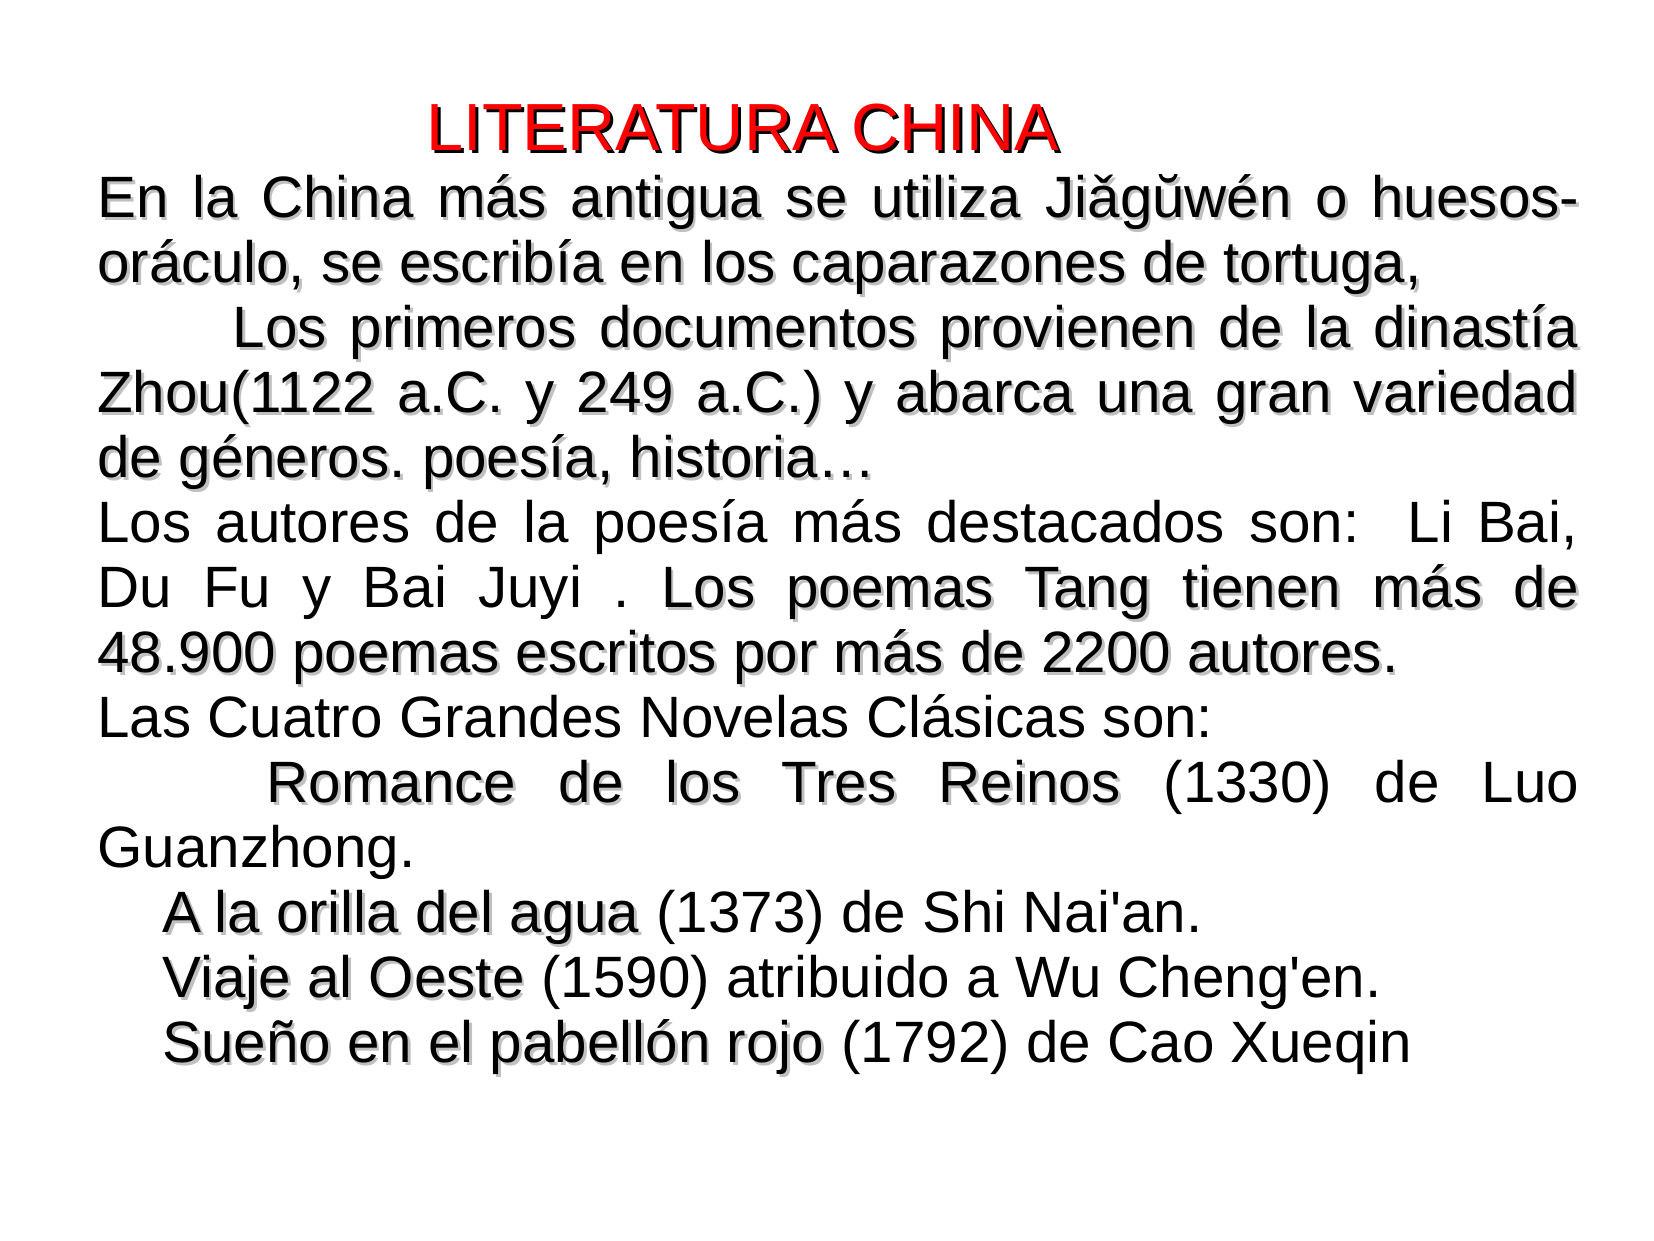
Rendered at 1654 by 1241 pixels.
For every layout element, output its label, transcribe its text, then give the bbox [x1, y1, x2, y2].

text_box LITERATURA CHINA En la China más antigua se utiliza Jiǎgŭwén o huesos-oráculo, se escribía en los caparazones de tortuga, Los primeros documentos provienen de la dinastía Zhou(1122 a.C. y 249 a.C.) y abarca una gran variedad de géneros. poesía, historia… Los autores de la poesía más destacados son: Li Bai, Du Fu y Bai Juyi . Los poemas Tang tienen más de 48.900 poemas escritos por más de 2200 autores. Las Cuatro Grandes Novelas Clásicas son: Romance de los Tres Reinos (1330) de Luo Guanzhong. A la orilla del agua (1373) de Shi Nai'an. Viaje al Oeste (1590) atribuido a Wu Cheng'en. Sueño en el pabellón rojo (1792) de Cao Xueqin [82, 82, 1595, 1166]
